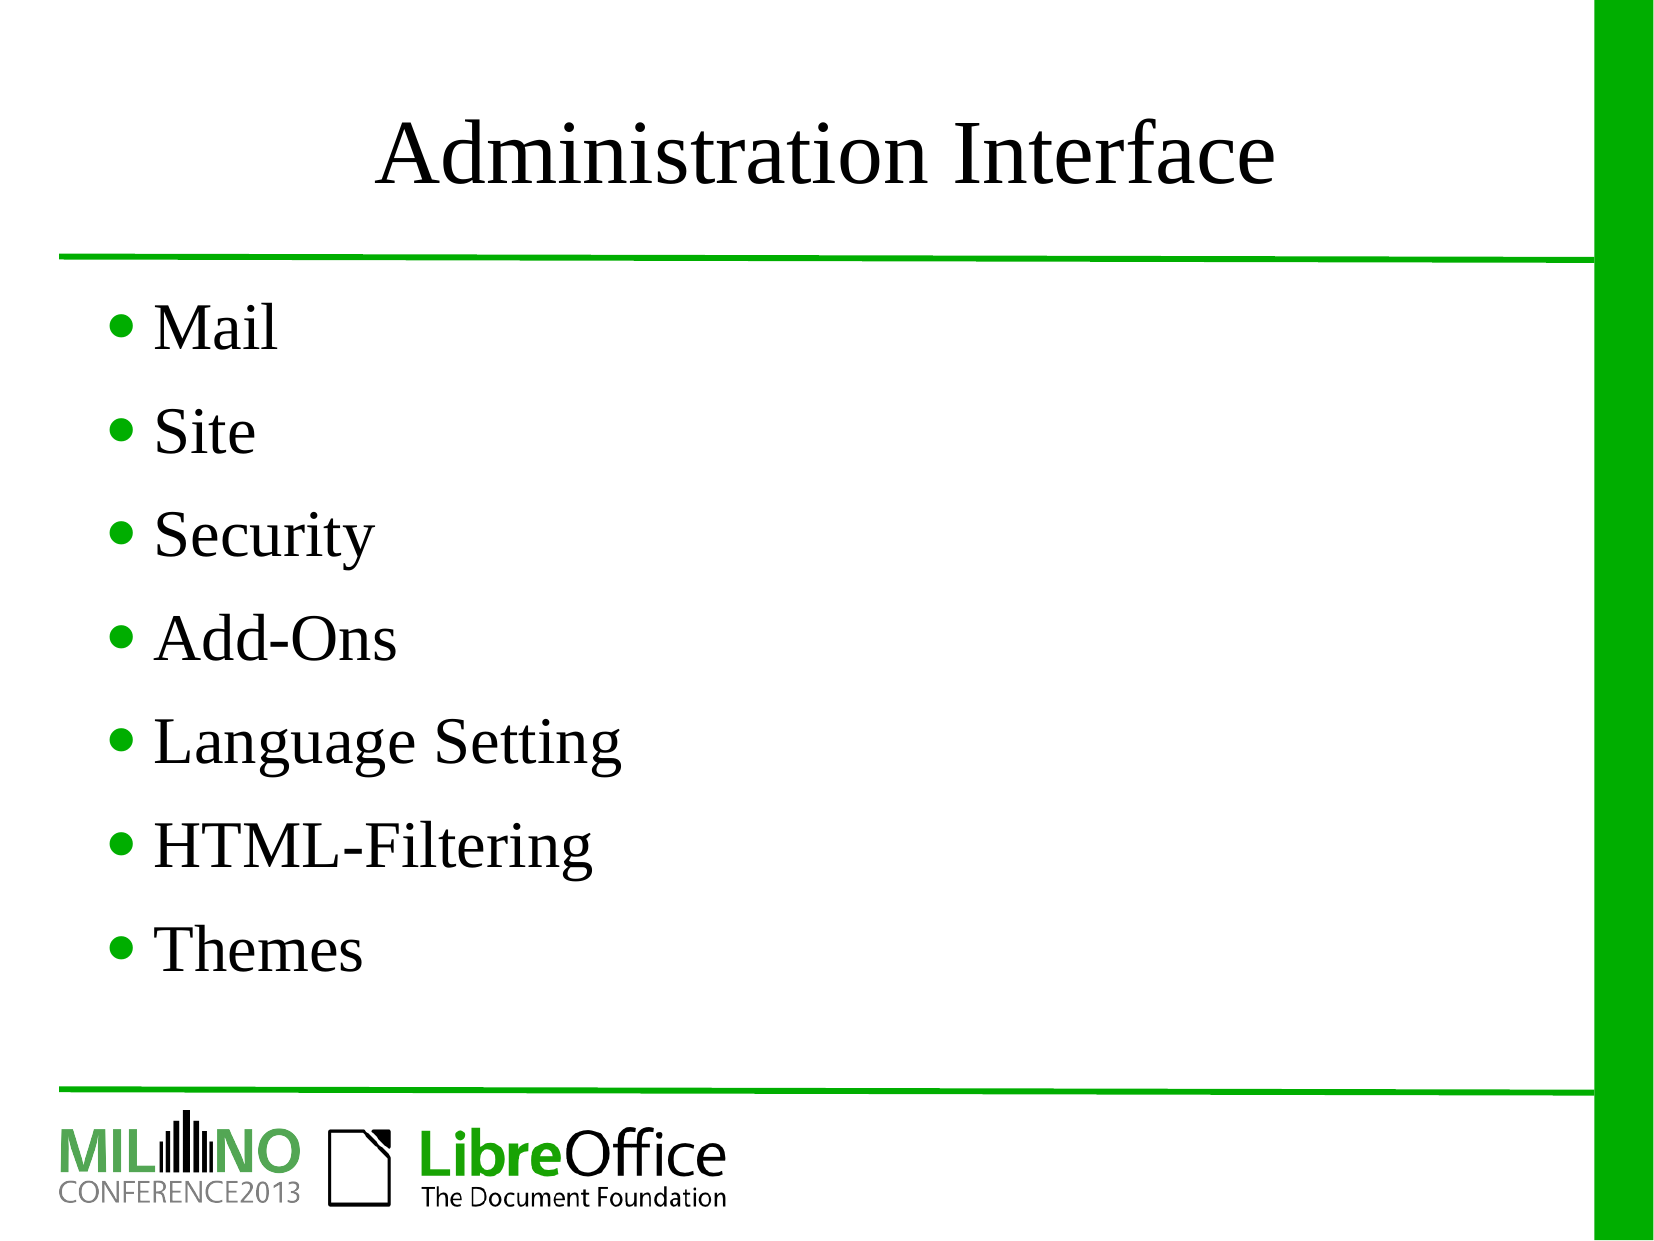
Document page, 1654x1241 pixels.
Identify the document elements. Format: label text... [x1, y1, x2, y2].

list Mail Site Security Add-Ons Language Setting HTML-Filtering Themes [82, 290, 1571, 1010]
title Administration Interface [82, 49, 1571, 257]
picture [59, 1092, 756, 1241]
